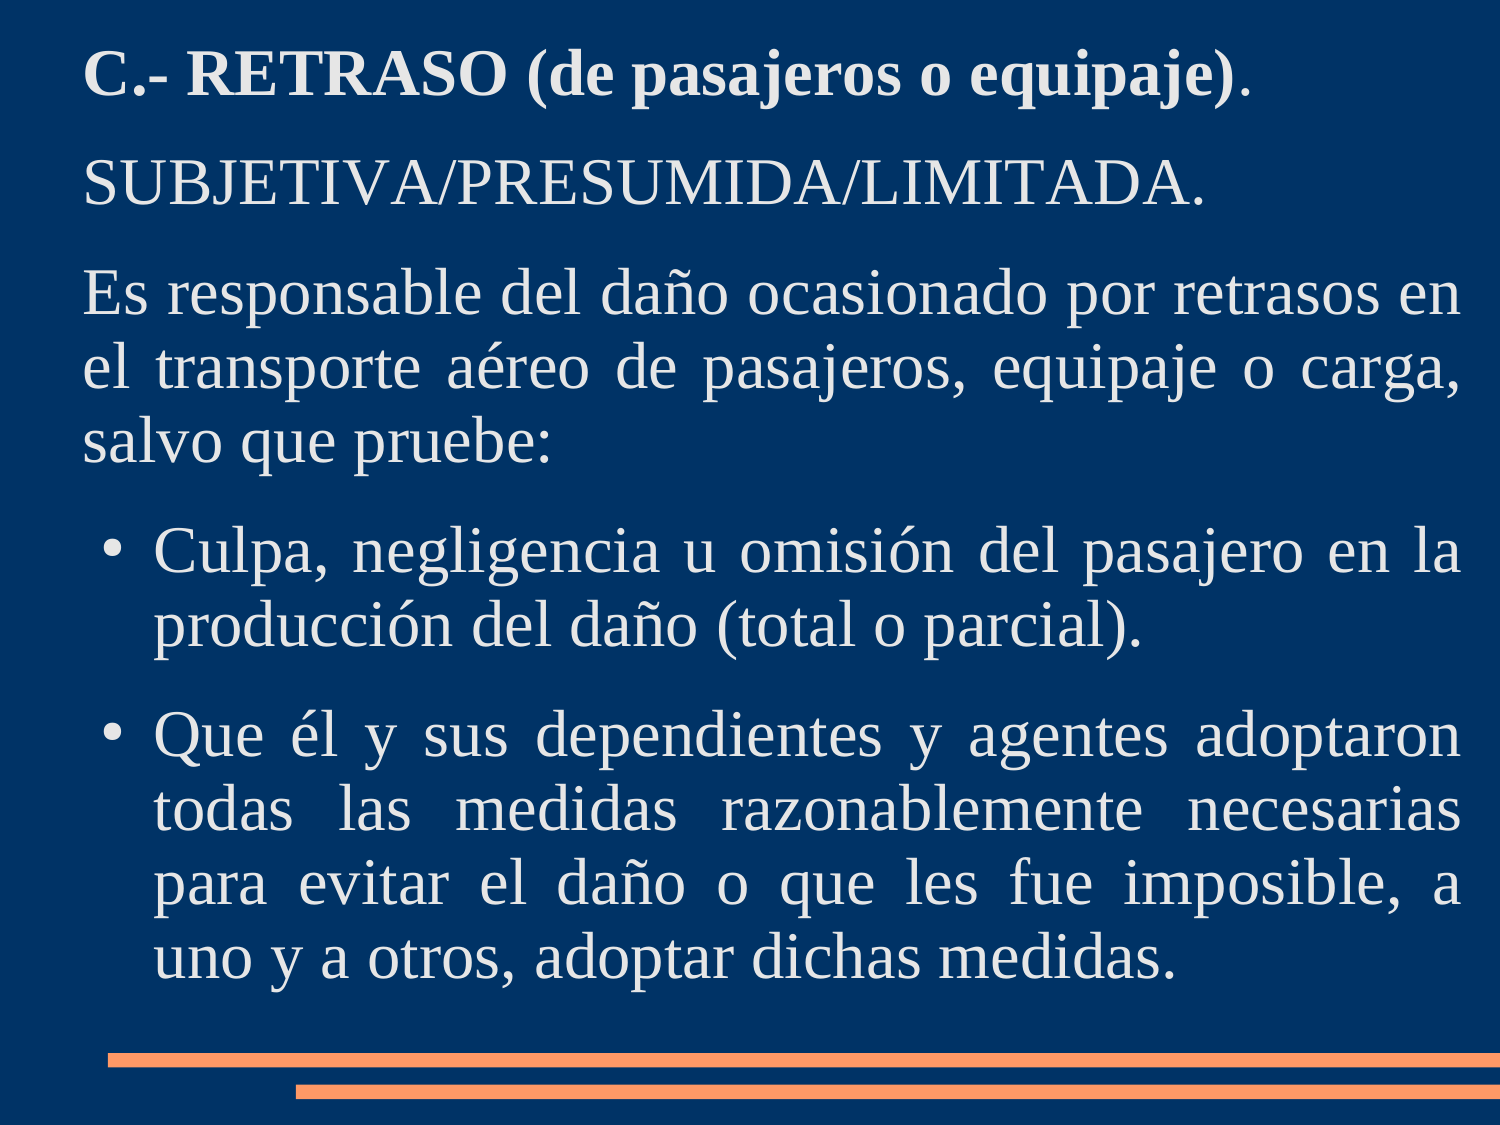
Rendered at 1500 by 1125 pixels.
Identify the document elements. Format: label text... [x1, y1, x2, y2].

list C.- RETRASO (de pasajeros o equipaje). SUBJETIVA/PRESUMIDA/LIMITADA. Es responsable del daño ocasionado por retrasos en el transporte aéreo de pasajeros, equipaje o carga, salvo que pruebe: Culpa, negligencia u omisión del pasajero en la producción del daño (total o parcial). Que él y sus dependientes y agentes adoptaron todas las medidas razonablemente necesarias para evitar el daño o que les fue imposible, a uno y a otros, adoptar dichas medidas. [82, 35, 1465, 993]
